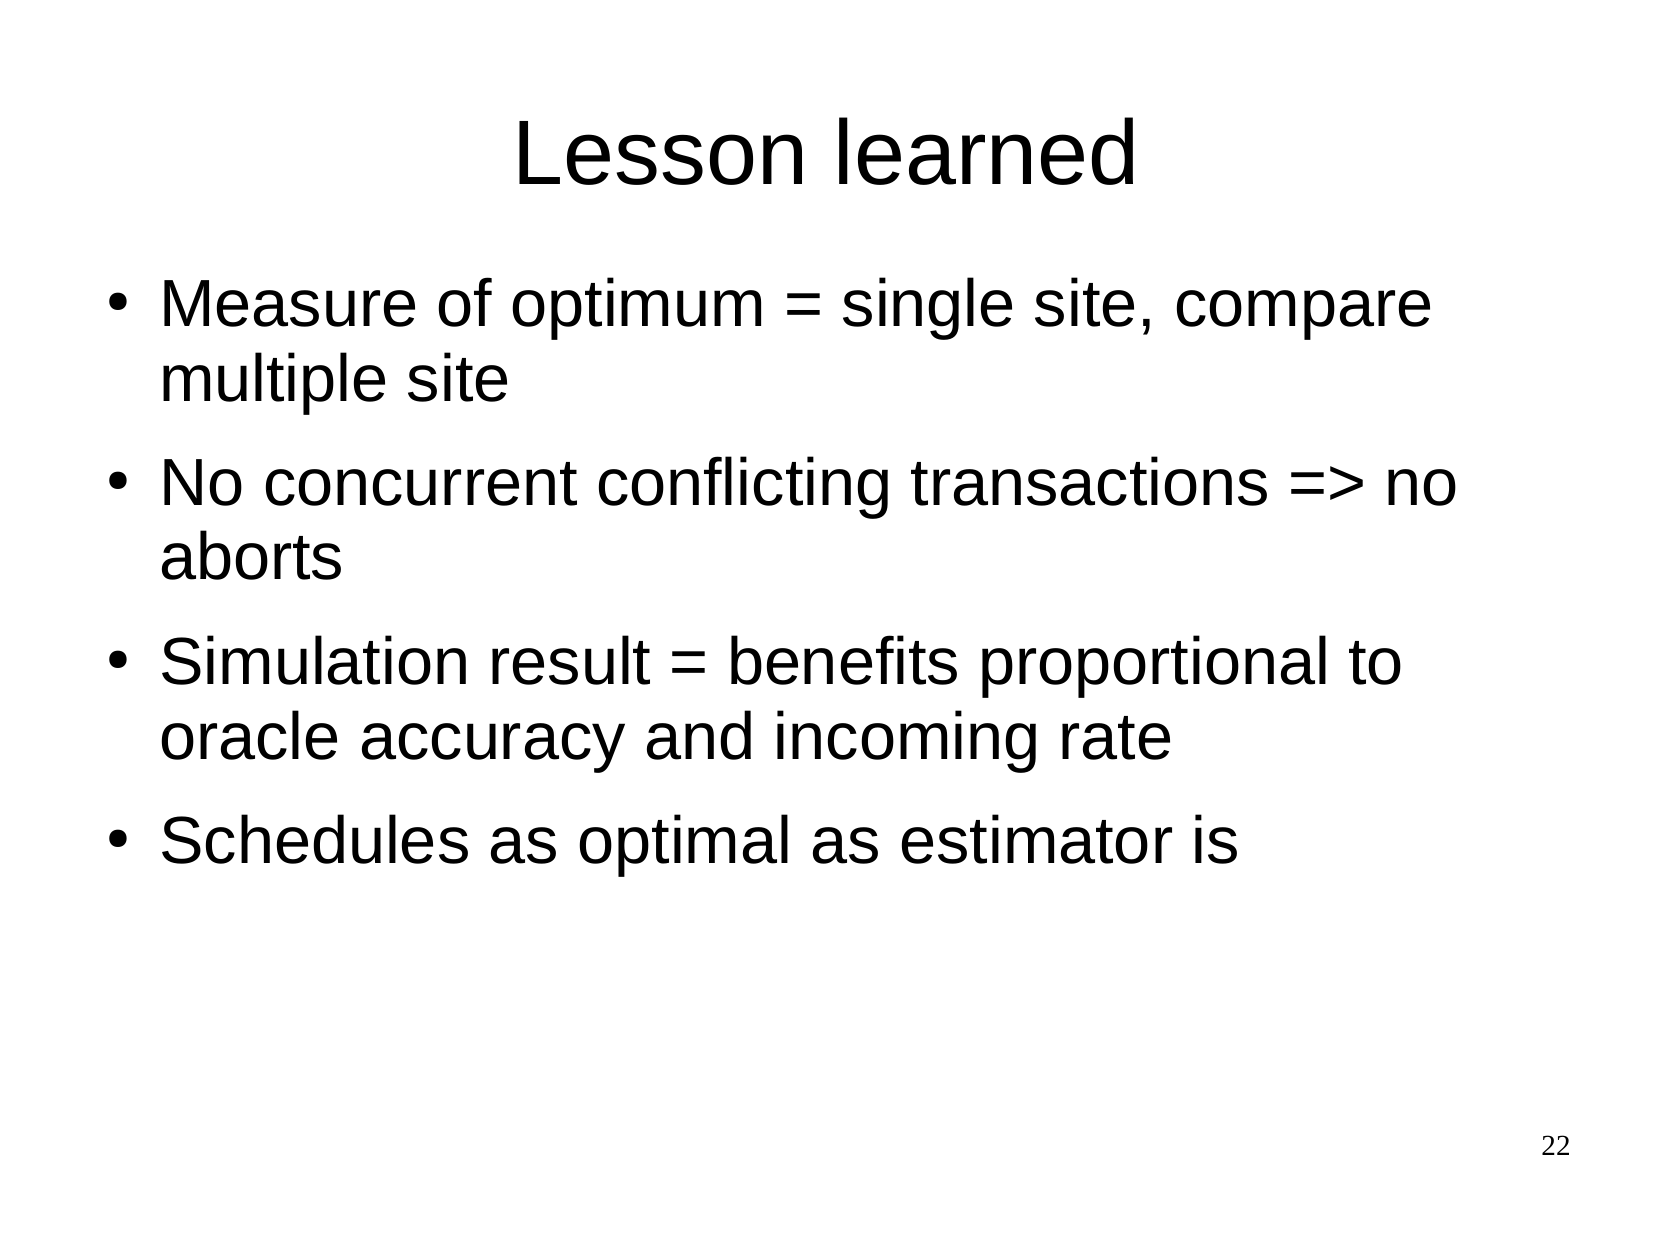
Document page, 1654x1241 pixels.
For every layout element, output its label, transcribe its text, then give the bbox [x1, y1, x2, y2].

list Measure of optimum = single site, compare multiple site No concurrent conflicting transactions => no aborts Simulation result = benefits proportional to oracle accuracy and incoming rate Schedules as optimal as estimator is [88, 265, 1577, 1182]
title Lesson learned [82, 49, 1571, 257]
